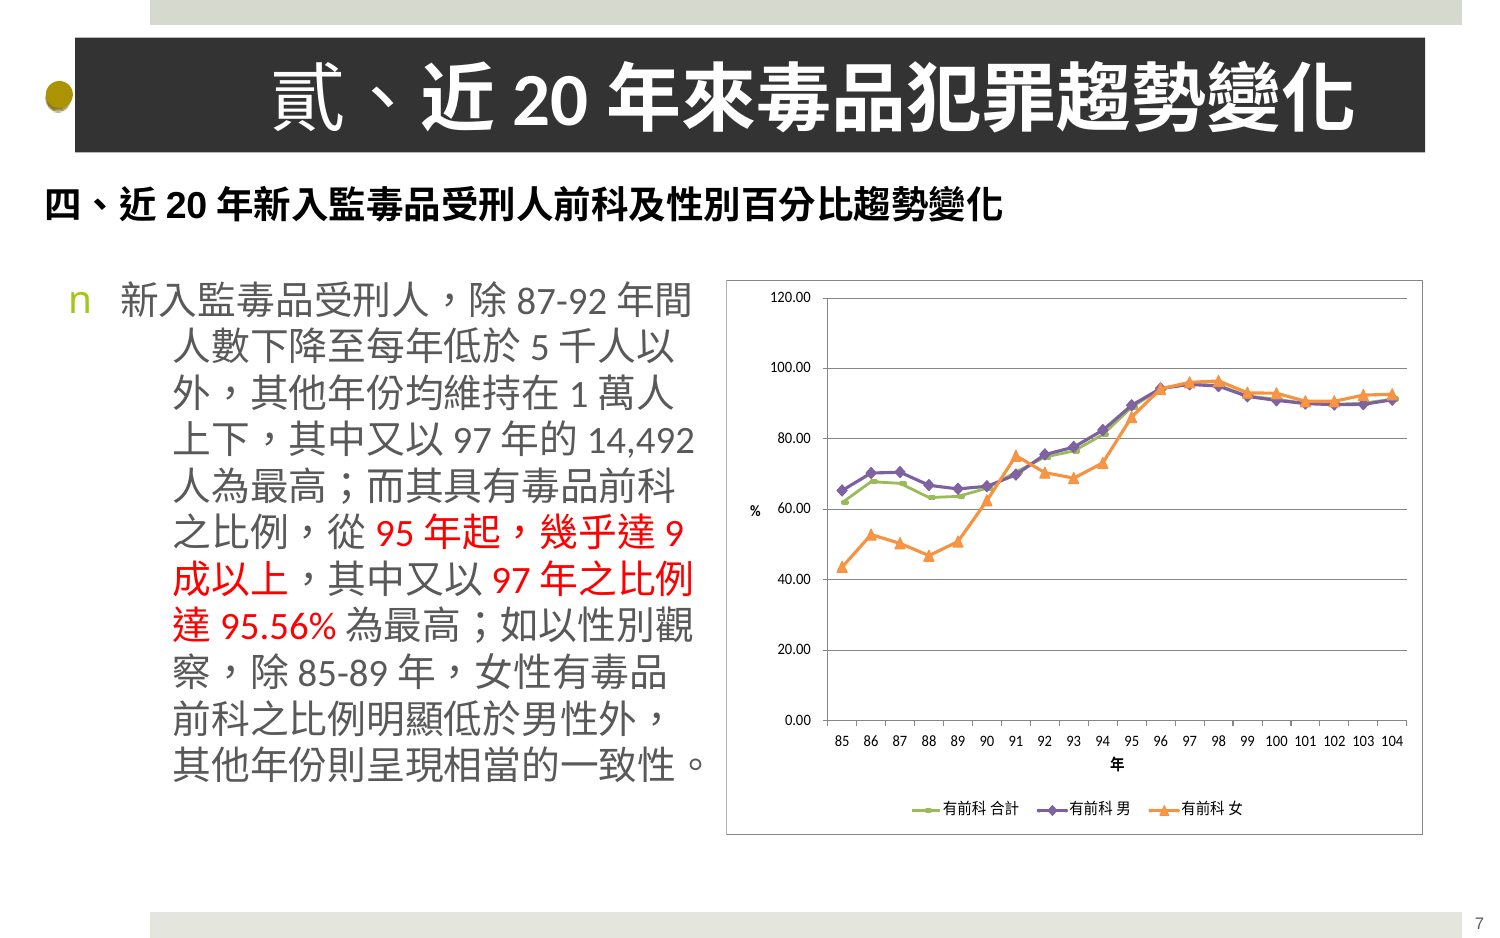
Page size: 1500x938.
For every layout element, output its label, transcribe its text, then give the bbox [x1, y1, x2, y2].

text_box [1441, 897, 1500, 938]
text_box 四、近20年新入監毒品受刑人前科及性別百分比趨勢變化 [29, 173, 1317, 235]
list 新入監毒品受刑人，除87-92年間人數下降至每年低於5千人以外，其他年份均維持在1萬人上下，其中又以97年的14,492人為最高；而其具有毒品前科之比例，從95年起，幾乎達9成以上，其中又以97年之比例達95.56%為最高；如以性別觀察，除85-89年，女性有毒品前科之比例明顯低於男性外，其他年份則呈現相當的一致性。 [53, 267, 715, 847]
picture [726, 279, 1424, 835]
title 貳、近20年來毒品犯罪趨勢變化 [75, 37, 1426, 153]
text_box [46, 81, 72, 108]
